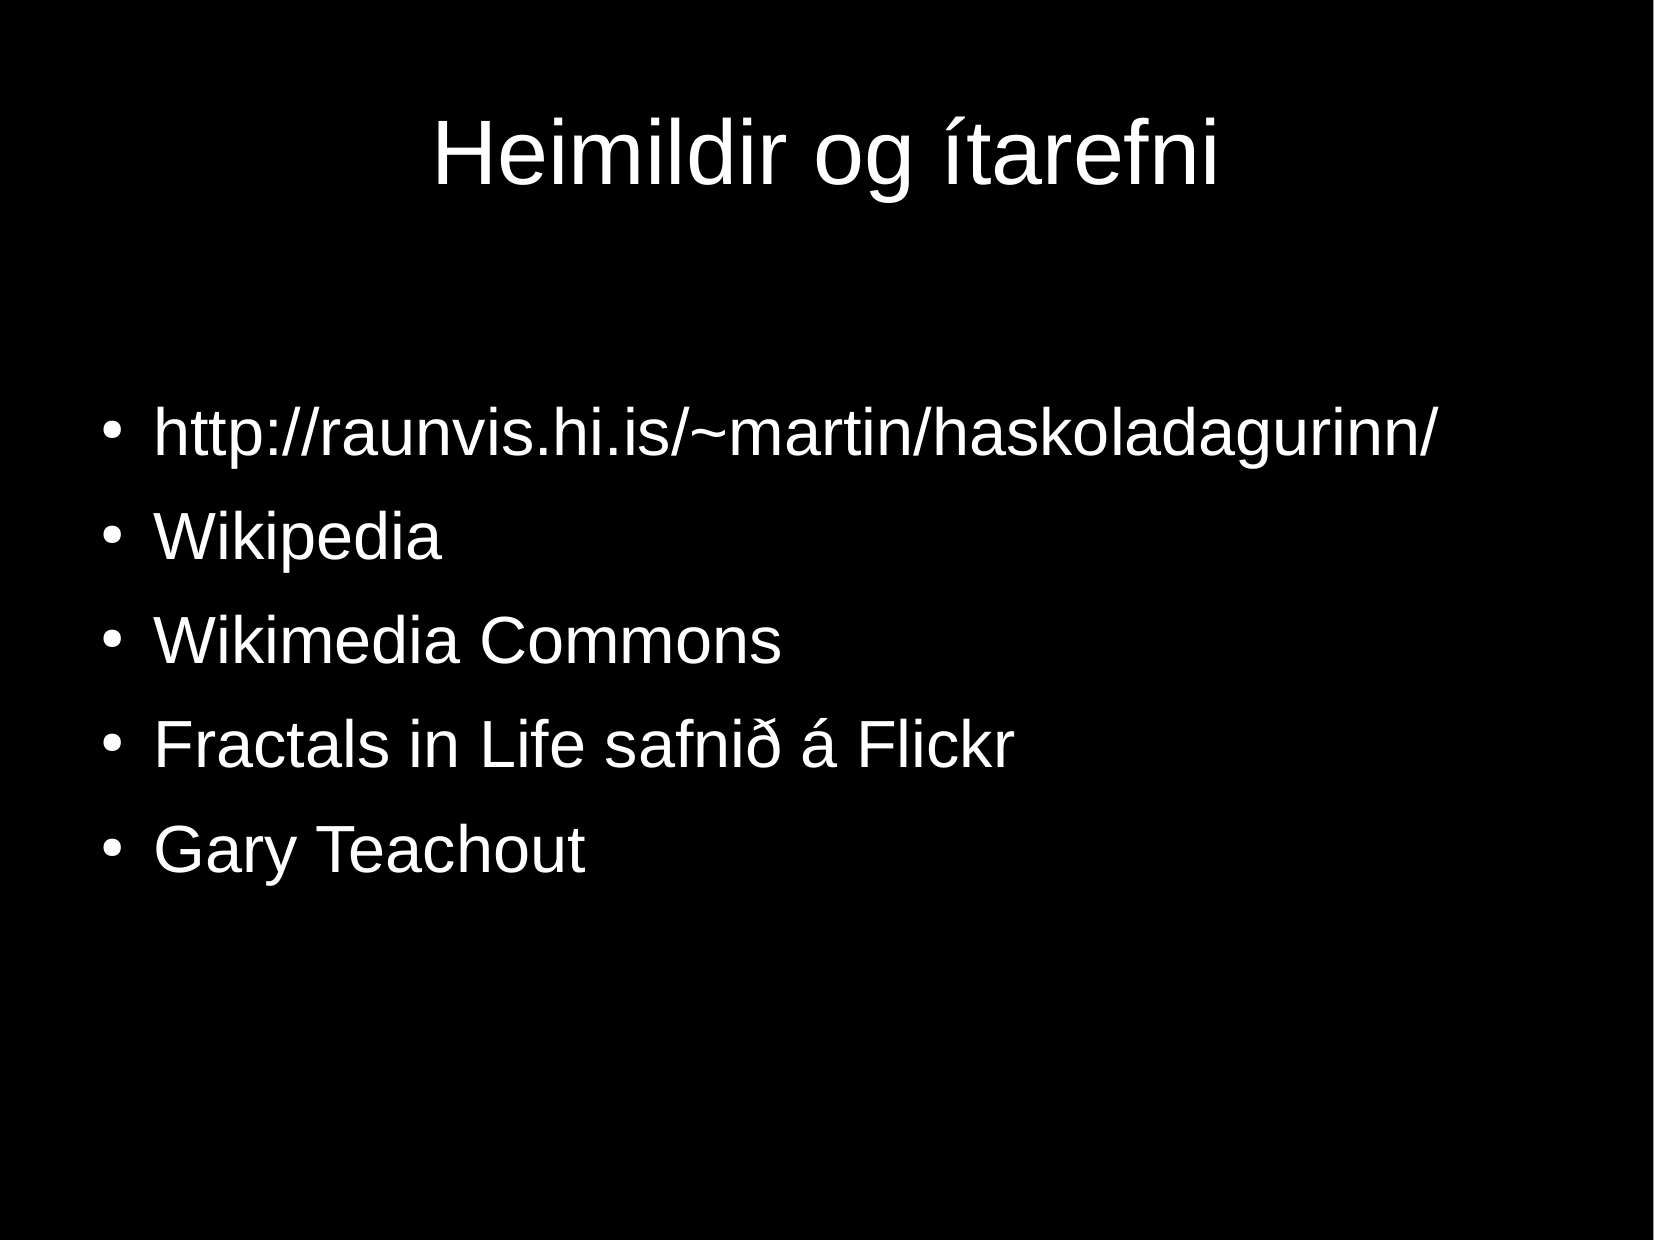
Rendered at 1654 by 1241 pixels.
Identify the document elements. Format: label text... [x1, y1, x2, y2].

title Heimildir og ítarefni [82, 56, 1571, 250]
list http://raunvis.hi.is/~martin/haskoladagurinn/ Wikipedia Wikimedia Commons Fractals in Life safnið á Flickr Gary Teachout [82, 290, 1571, 1094]
